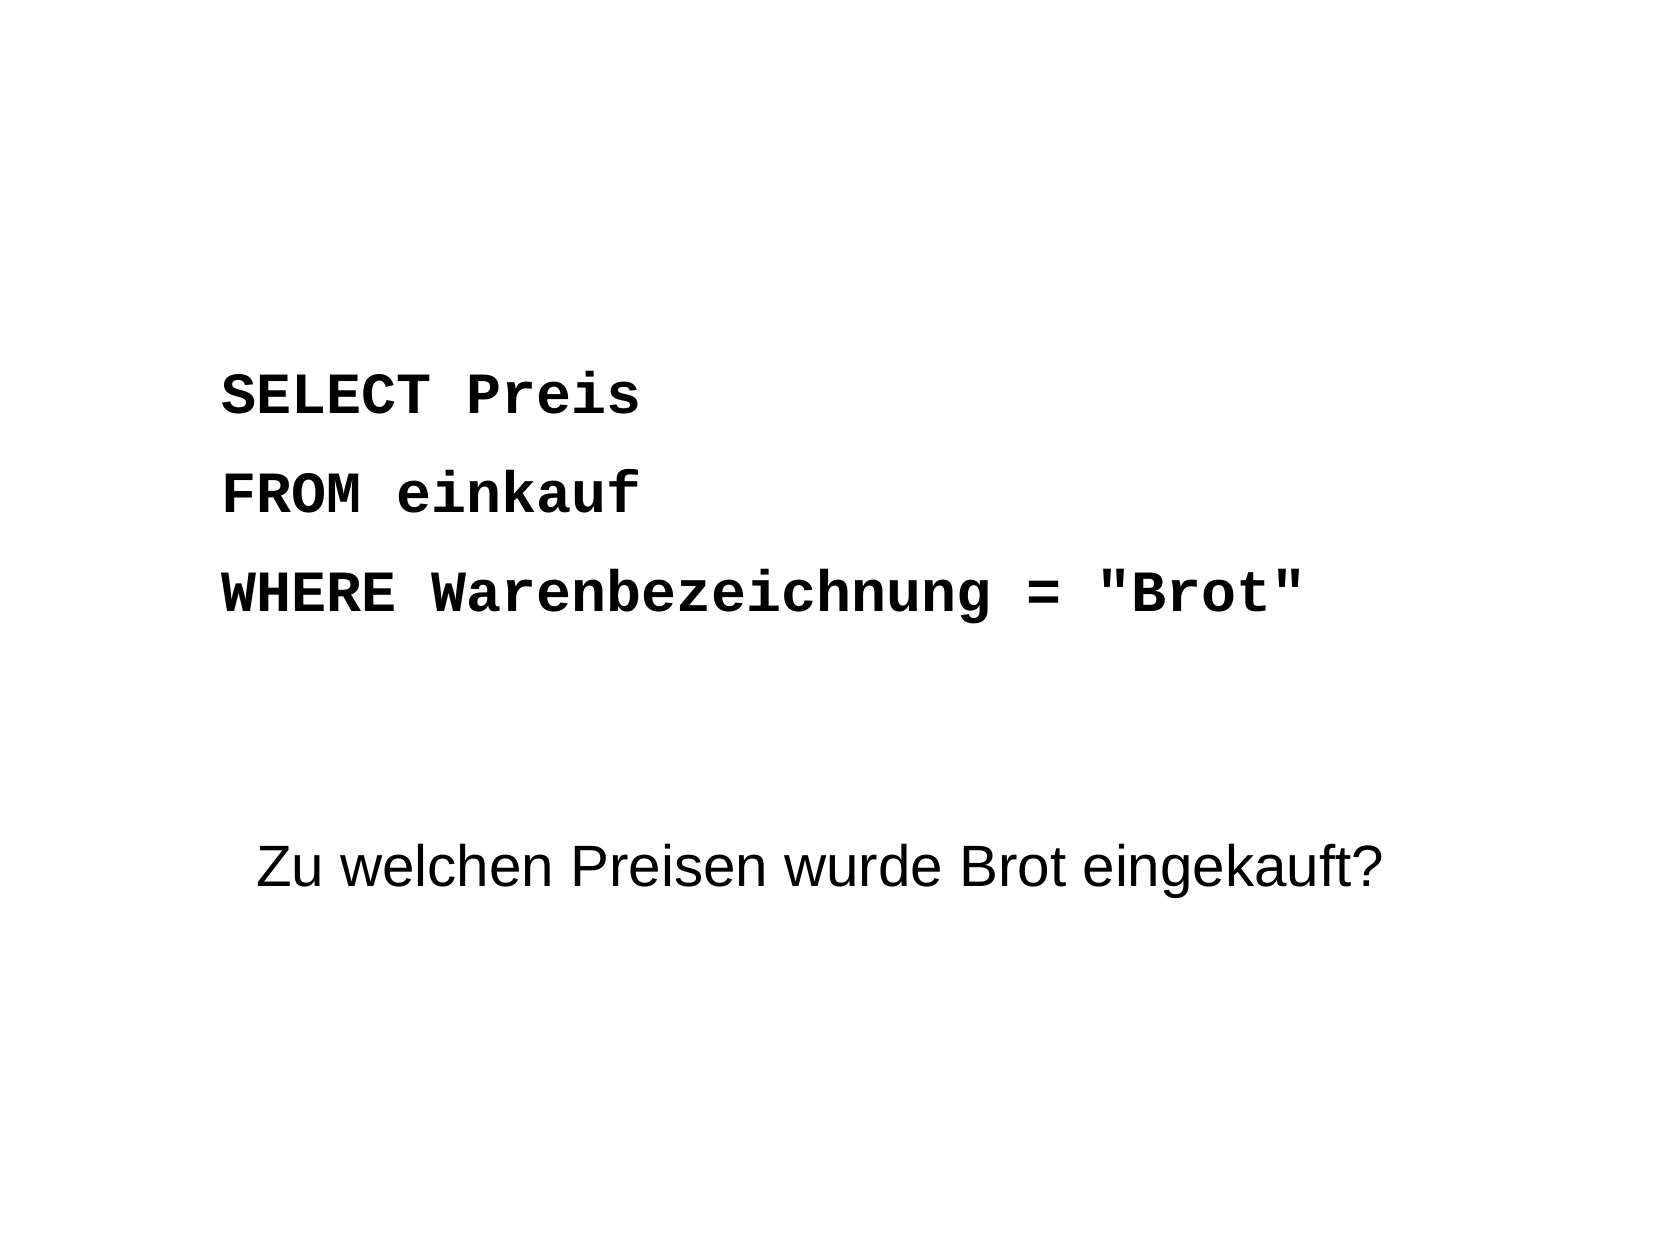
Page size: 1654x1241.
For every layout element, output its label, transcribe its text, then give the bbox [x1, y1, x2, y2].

title Zu welchen Preisen wurde Brot eingekauft? [76, 787, 1566, 945]
text_box SELECT Preis FROM einkauf WHERE Warenbezeichnung = "Brot" [206, 324, 1565, 606]
